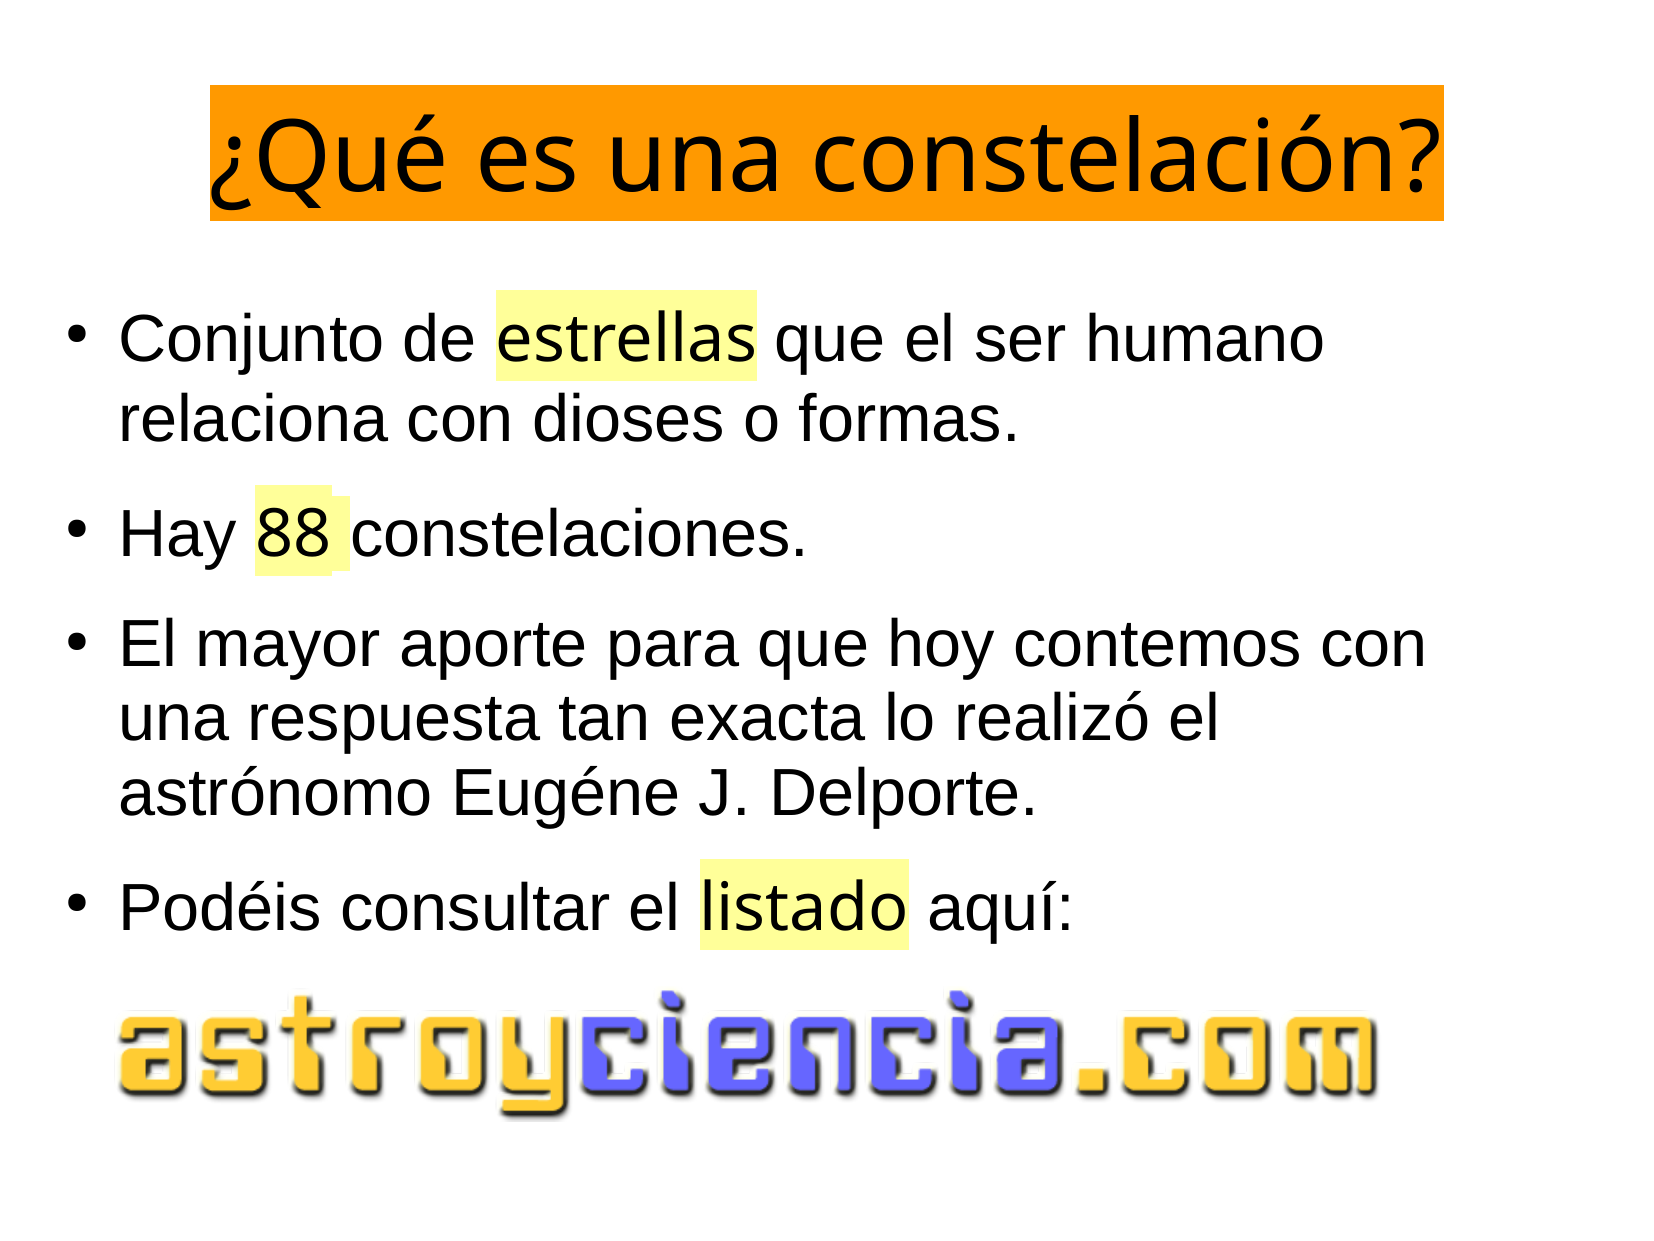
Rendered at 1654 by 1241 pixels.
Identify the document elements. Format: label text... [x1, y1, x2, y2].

list Conjunto de estrellas que el ser humano relaciona con dioses o formas. Hay 88 constelaciones. El mayor aporte para que hoy contemos con una respuesta tan exacta lo realizó el astrónomo Eugéne J. Delporte. Podéis consultar el listado aquí: [47, 290, 1536, 1010]
title ¿Qué es una constelación? [82, 49, 1571, 257]
picture [99, 986, 1394, 1123]
